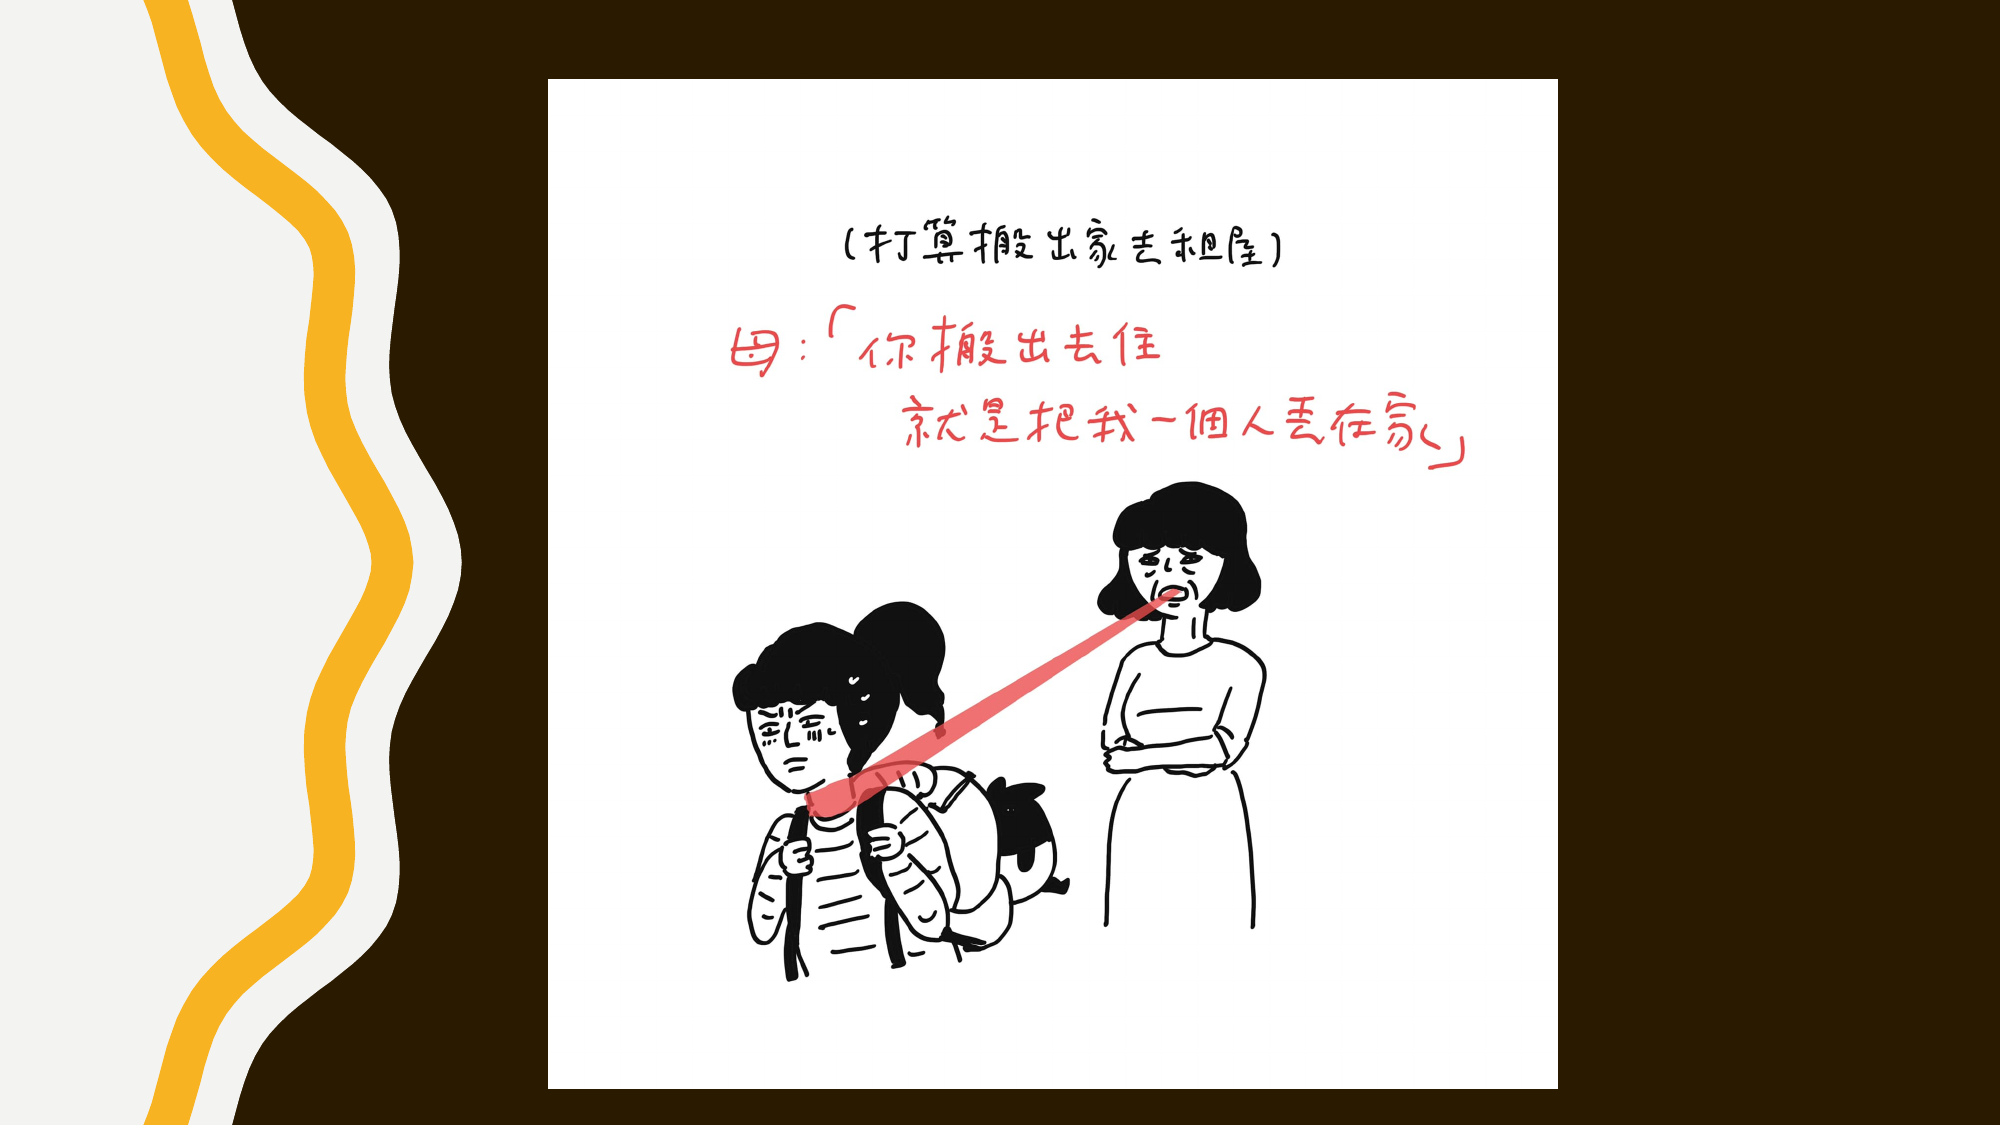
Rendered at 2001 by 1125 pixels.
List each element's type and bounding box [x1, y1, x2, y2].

picture [548, 79, 1558, 1089]
